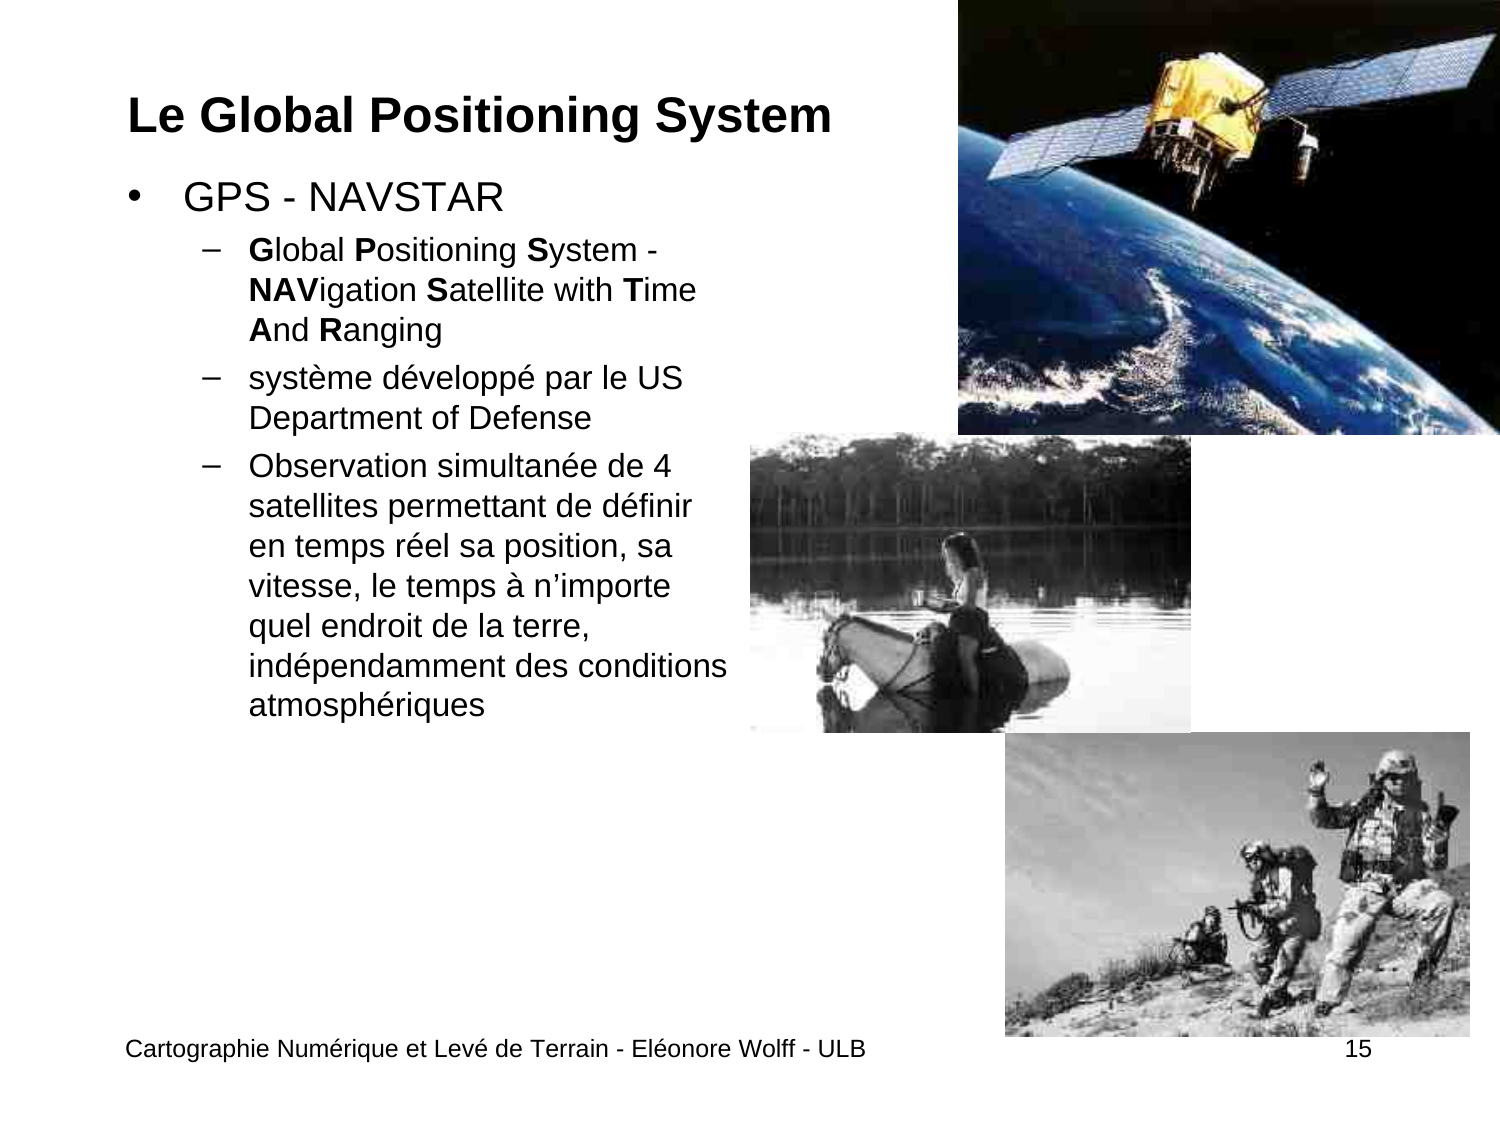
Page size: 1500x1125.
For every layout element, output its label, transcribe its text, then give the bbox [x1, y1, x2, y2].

text_box Cartographie Numérique et Levé de Terrain - Eléonore Wolff - ULB [110, 1024, 1271, 1100]
text_box <number> [1279, 1037, 1388, 1100]
list GPS - NAVSTAR Global Positioning System - NAVigation Satellite with Time And Ranging système développé par le US Department of Defense Observation simultanée de 4 satellites permettant de définir en temps réel sa position, sa vitesse, le temps à n’importe quel endroit de la terre, indépendamment des conditions atmosphériques [112, 162, 750, 1013]
title Le Global Positioning System [112, 68, 958, 157]
picture [750, 0, 1500, 1037]
